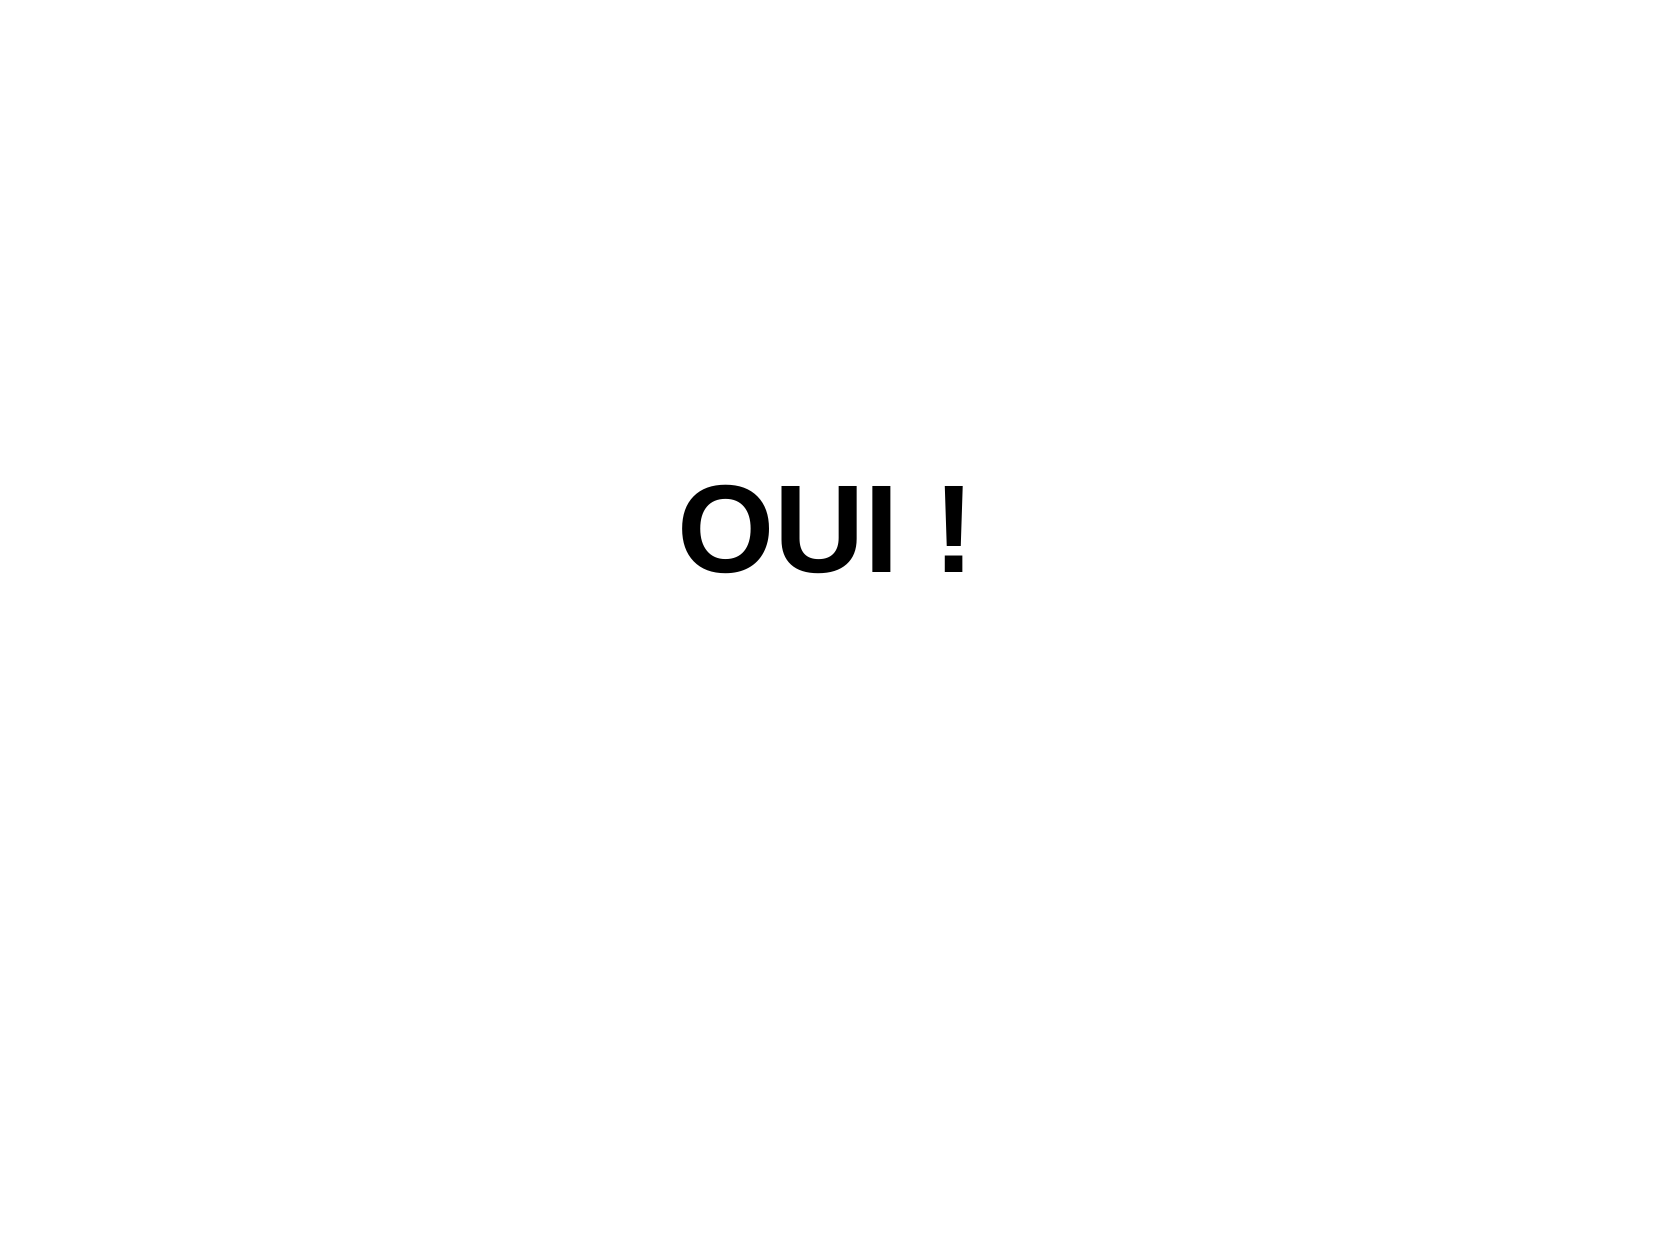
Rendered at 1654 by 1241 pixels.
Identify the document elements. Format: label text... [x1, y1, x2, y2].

subtitle OUI ! [82, 49, 1571, 1010]
